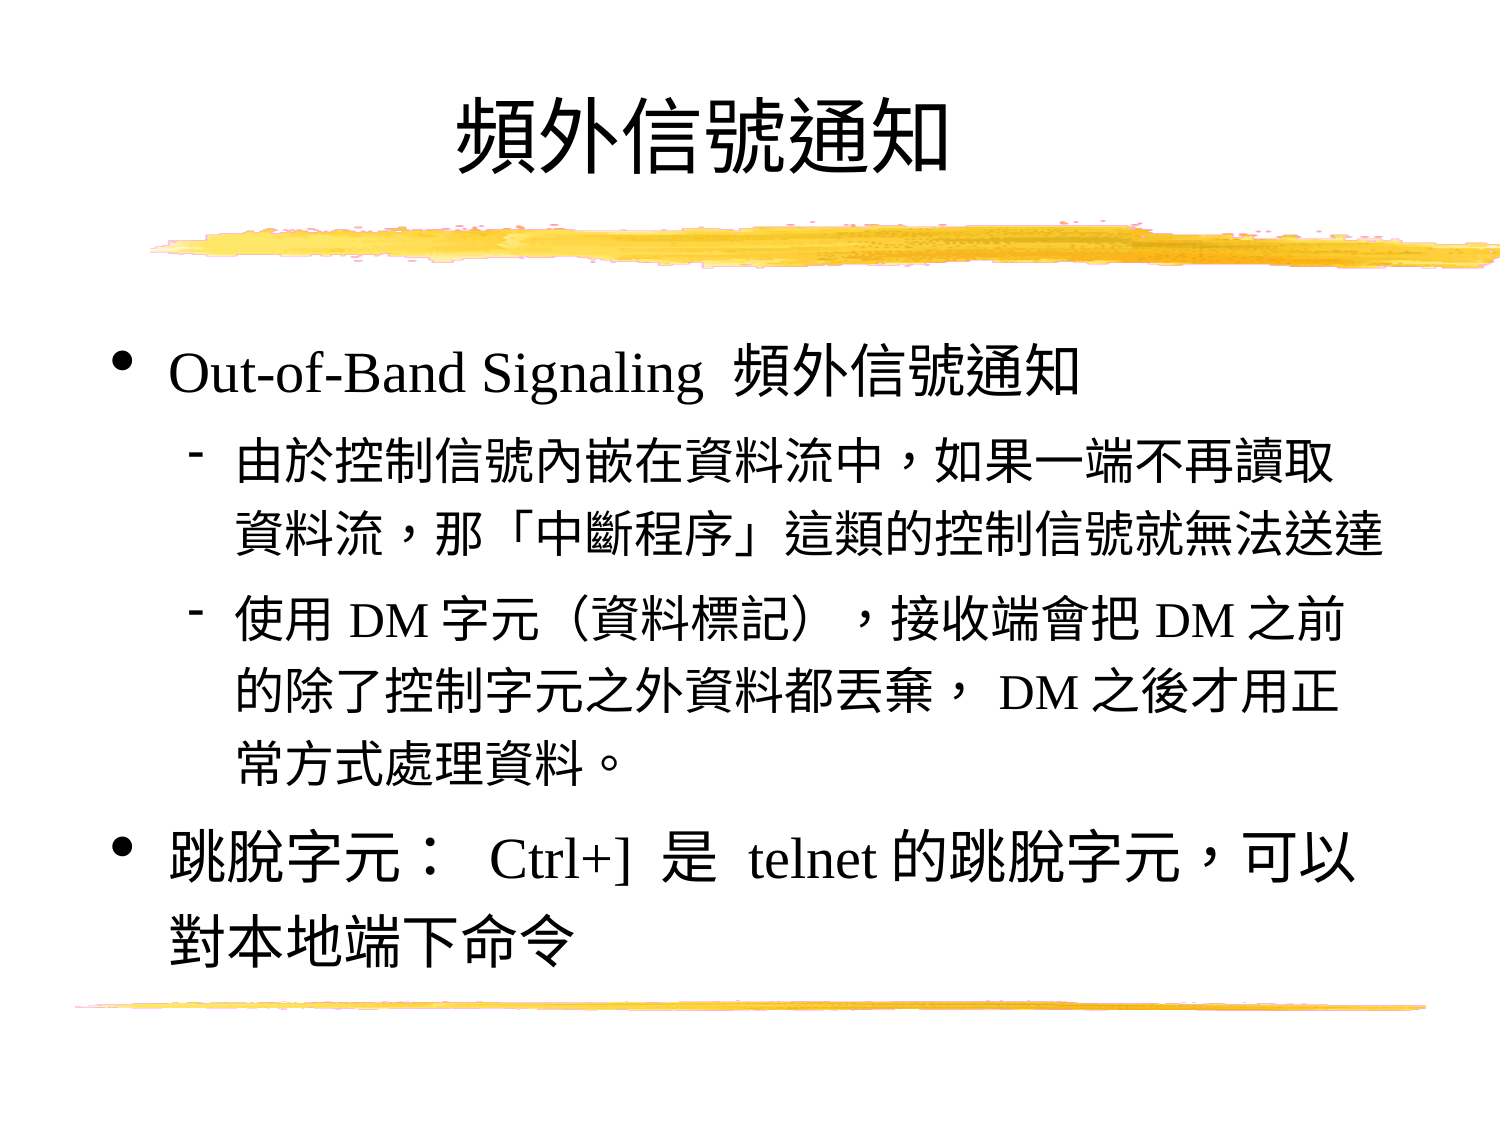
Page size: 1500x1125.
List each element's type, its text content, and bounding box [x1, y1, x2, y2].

picture [75, 999, 1426, 1013]
list Out-of-Band Signaling 頻外信號通知 由於控制信號內嵌在資料流中，如果一端不再讀取 資料流，那「中斷程序」這類的控制信號就無法送達 使用DM字元（資料標記），接收端會把DM之前的除了控制字元之外資料都丟棄，DM之後才用正常方式處理資料。 跳脫字元： Ctrl+] 是 telnet的跳脫字元，可以對本地端下命令 [112, 324, 1388, 986]
title 頻外信號通知 [66, 44, 1342, 218]
picture [150, 215, 1500, 279]
